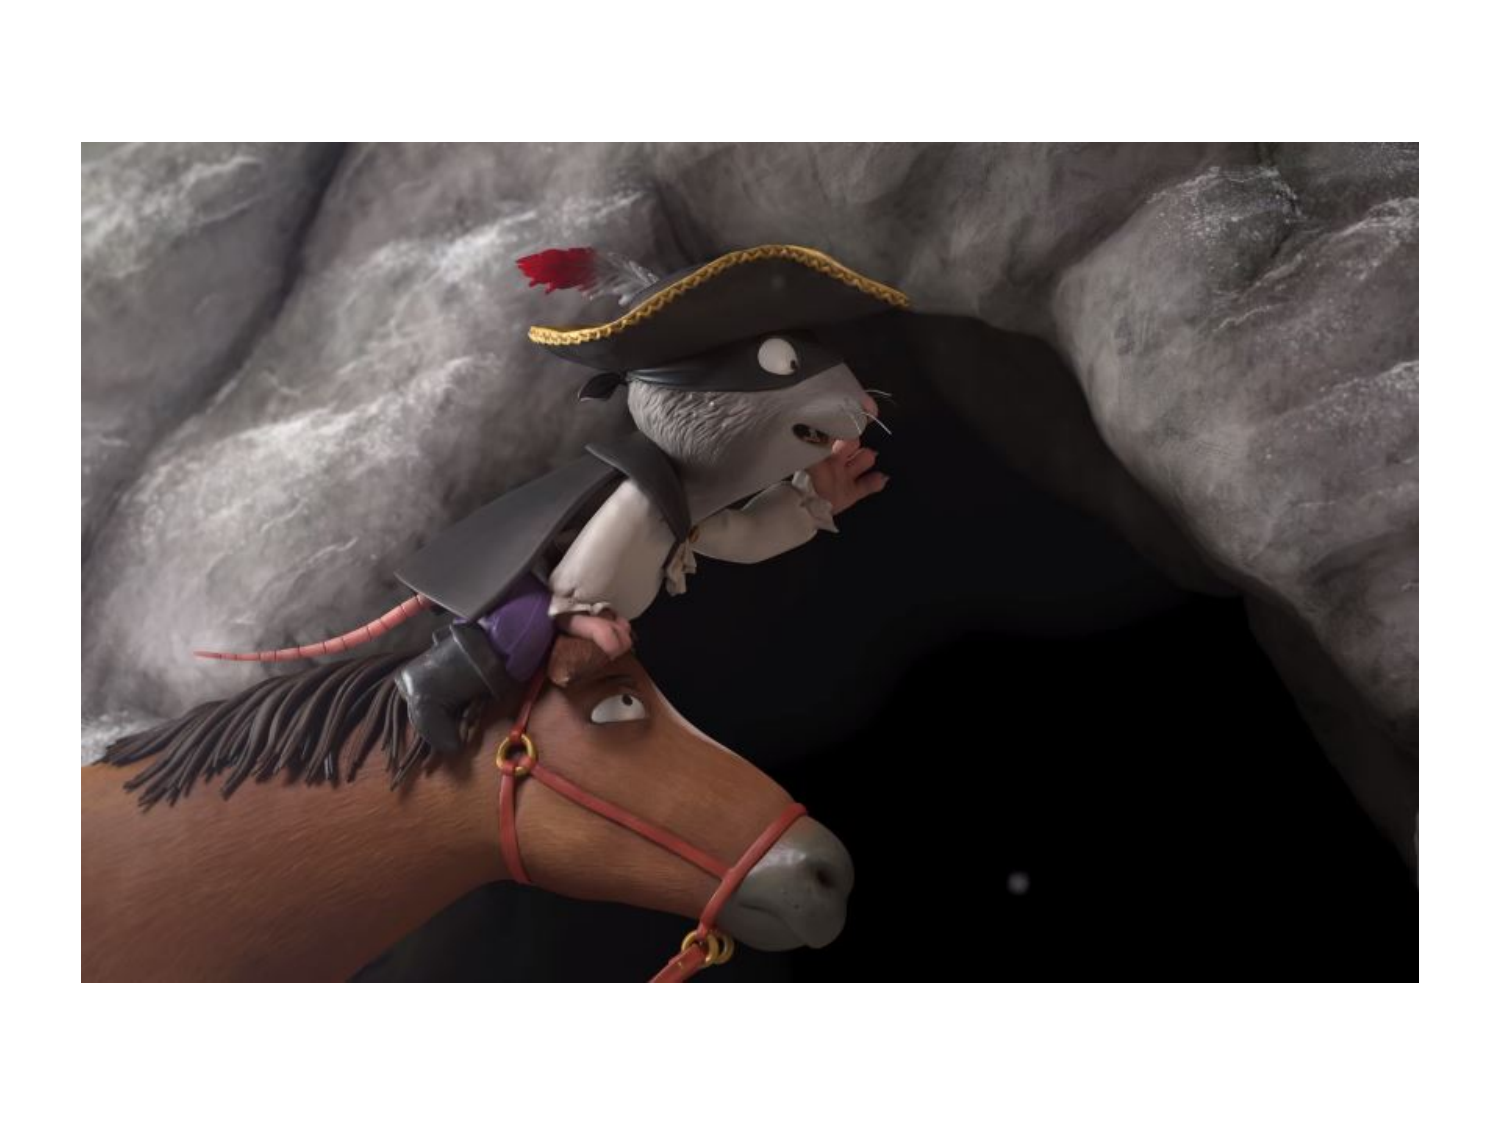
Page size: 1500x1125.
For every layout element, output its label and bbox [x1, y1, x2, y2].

picture [81, 142, 1419, 983]
